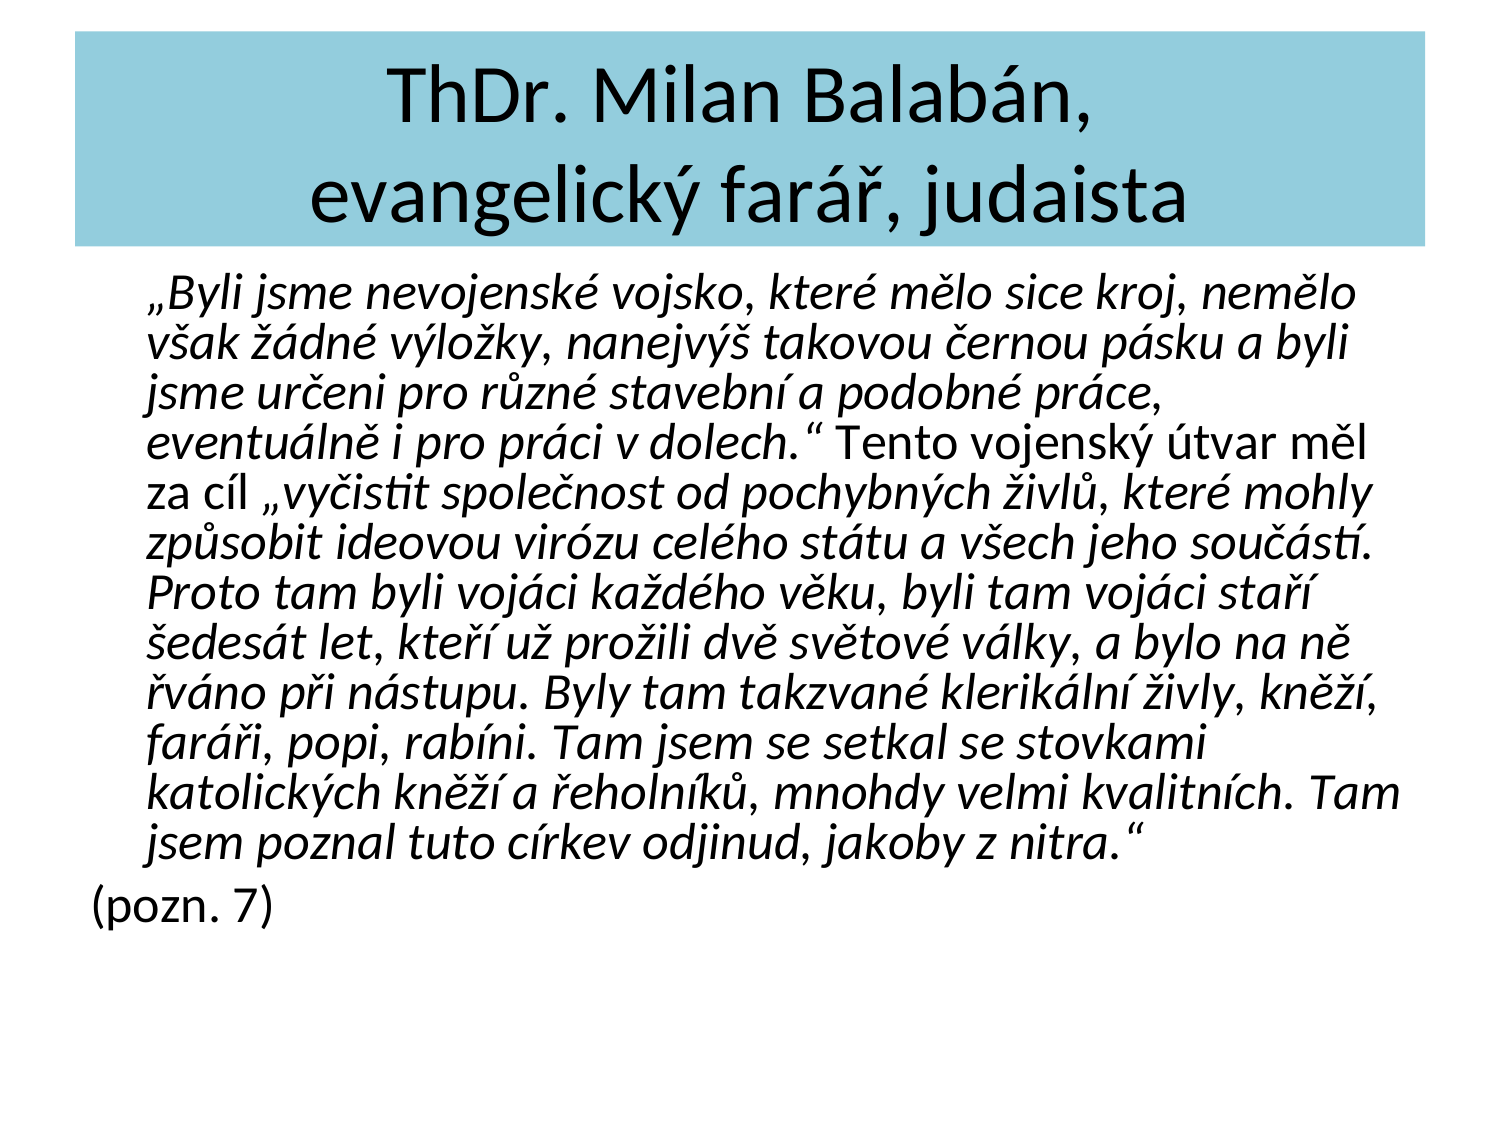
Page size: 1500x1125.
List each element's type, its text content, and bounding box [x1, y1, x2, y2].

title ThDr. Milan Balabán, evangelický farář, judaista [75, 31, 1426, 247]
list „Byli jsme nevojenské vojsko, které mělo sice kroj, nemělo však žádné výložky, nanejvýš takovou černou pásku a byli jsme určeni pro různé stavební a podobné práce, eventuálně i pro práci v dolech.“ Tento vojenský útvar měl za cíl „vyčistit společnost od pochybných živlů, které mohly způsobit ideovou virózu celého státu a všech jeho součástí. Proto tam byli vojáci každého věku, byli tam vojáci staří šedesát let, kteří už prožili dvě světové války, a bylo na ně řváno při nástupu. Byly tam takzvané klerikální živly, kněží, faráři, popi, rabíni. Tam jsem se setkal se stovkami katolických kněží a řeholníků, mnohdy velmi kvalitních. Tam jsem poznal tuto církev odjinud, jakoby z nitra.“ (pozn. 7) [75, 262, 1426, 1006]
